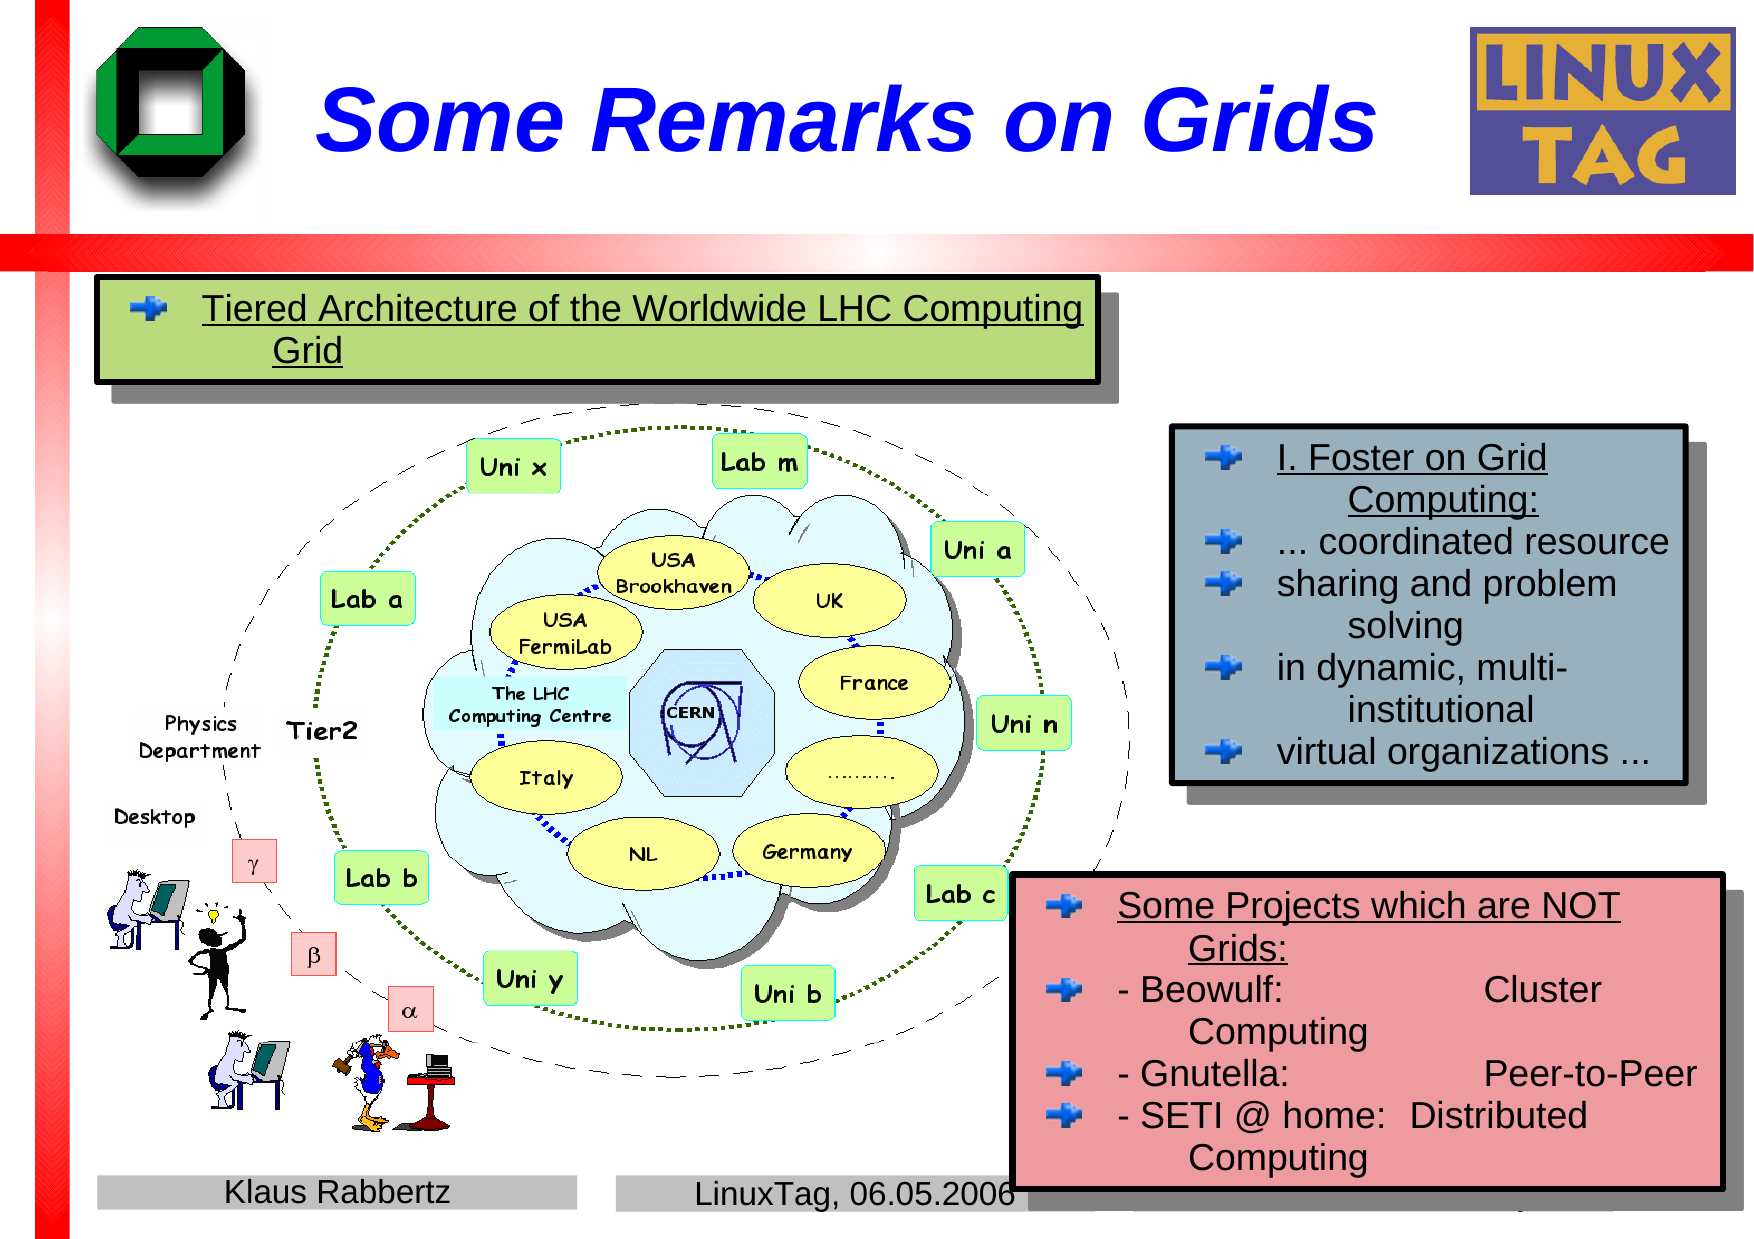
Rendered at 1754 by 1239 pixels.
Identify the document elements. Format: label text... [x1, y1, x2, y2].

picture [71, 19, 267, 223]
picture [1046, 1103, 1082, 1128]
picture [1205, 571, 1242, 596]
picture [130, 296, 167, 321]
picture [1205, 655, 1242, 680]
picture [1205, 445, 1242, 470]
text_box I. Foster on Grid Computing: ... coordinated resource sharing and problem solving in dynamic, multi-institutional virtual organizations ... [1171, 426, 1686, 784]
picture [1470, 27, 1736, 195]
text_box Some Projects which are NOT Grids: - Beowulf: Cluster Computing - Gnutella: Peer-to-Peer - SETI @ home: Distributed Computing [1012, 874, 1723, 1190]
picture [1046, 1061, 1082, 1086]
picture [1046, 894, 1082, 918]
text_box Tiered Architecture of the Worldwide LHC Computing Grid [96, 277, 1098, 382]
title Some Remarks on Grids [267, 15, 1455, 223]
picture [1205, 529, 1242, 554]
picture [97, 402, 1133, 1134]
picture [1046, 978, 1082, 1002]
picture [1205, 739, 1242, 764]
